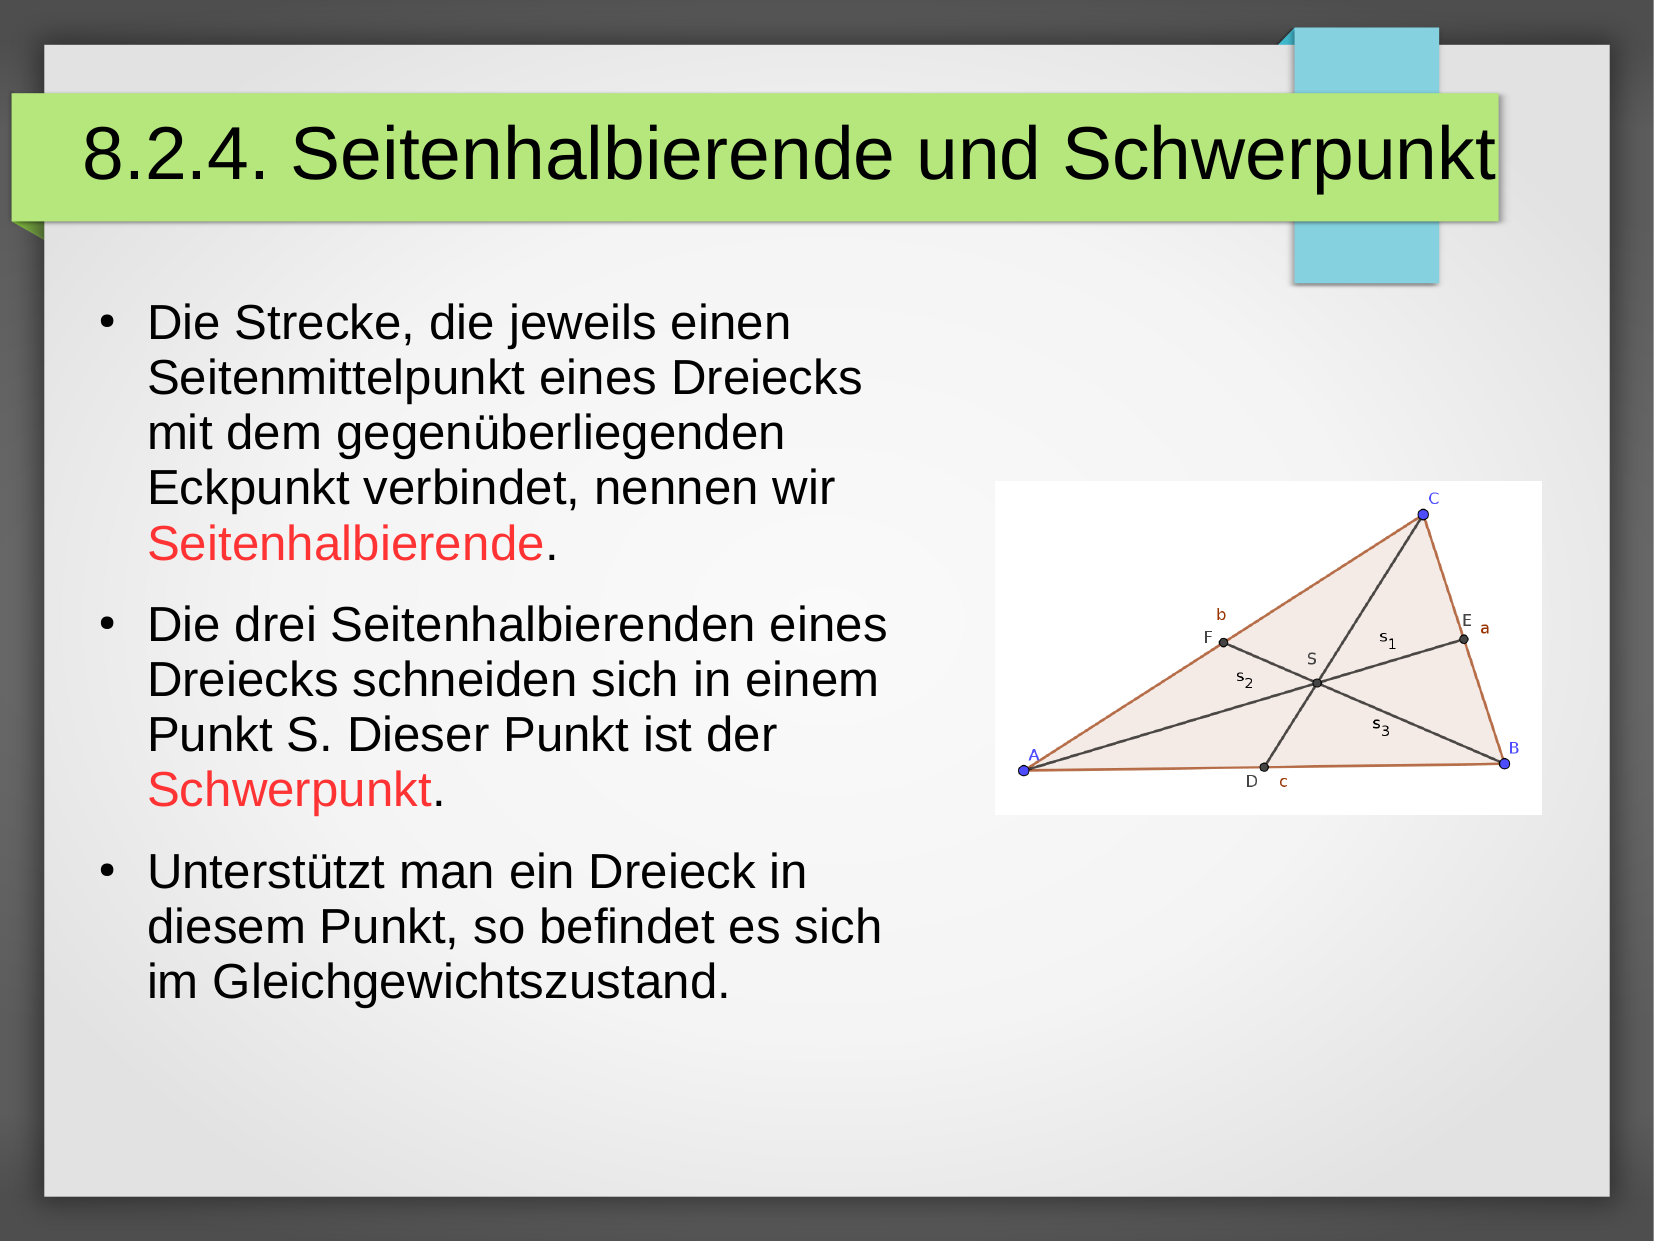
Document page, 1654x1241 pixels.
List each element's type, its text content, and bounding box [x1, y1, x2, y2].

title 8.2.4. Seitenhalbierende und Schwerpunkt [82, 69, 1501, 238]
picture [0, 0, 1654, 1241]
list Die Strecke, die jeweils einen Seitenmittelpunkt eines Dreiecks mit dem gegenüberliegenden Eckpunkt verbindet, nennen wir Seitenhalbierende. Die drei Seitenhalbierenden eines Dreiecks schneiden sich in einem Punkt S. Dieser Punkt ist der Schwerpunkt. Unterstützt man ein Dreieck in diesem Punkt, so befindet es sich im Gleichgewichtszustand. [82, 295, 934, 1015]
